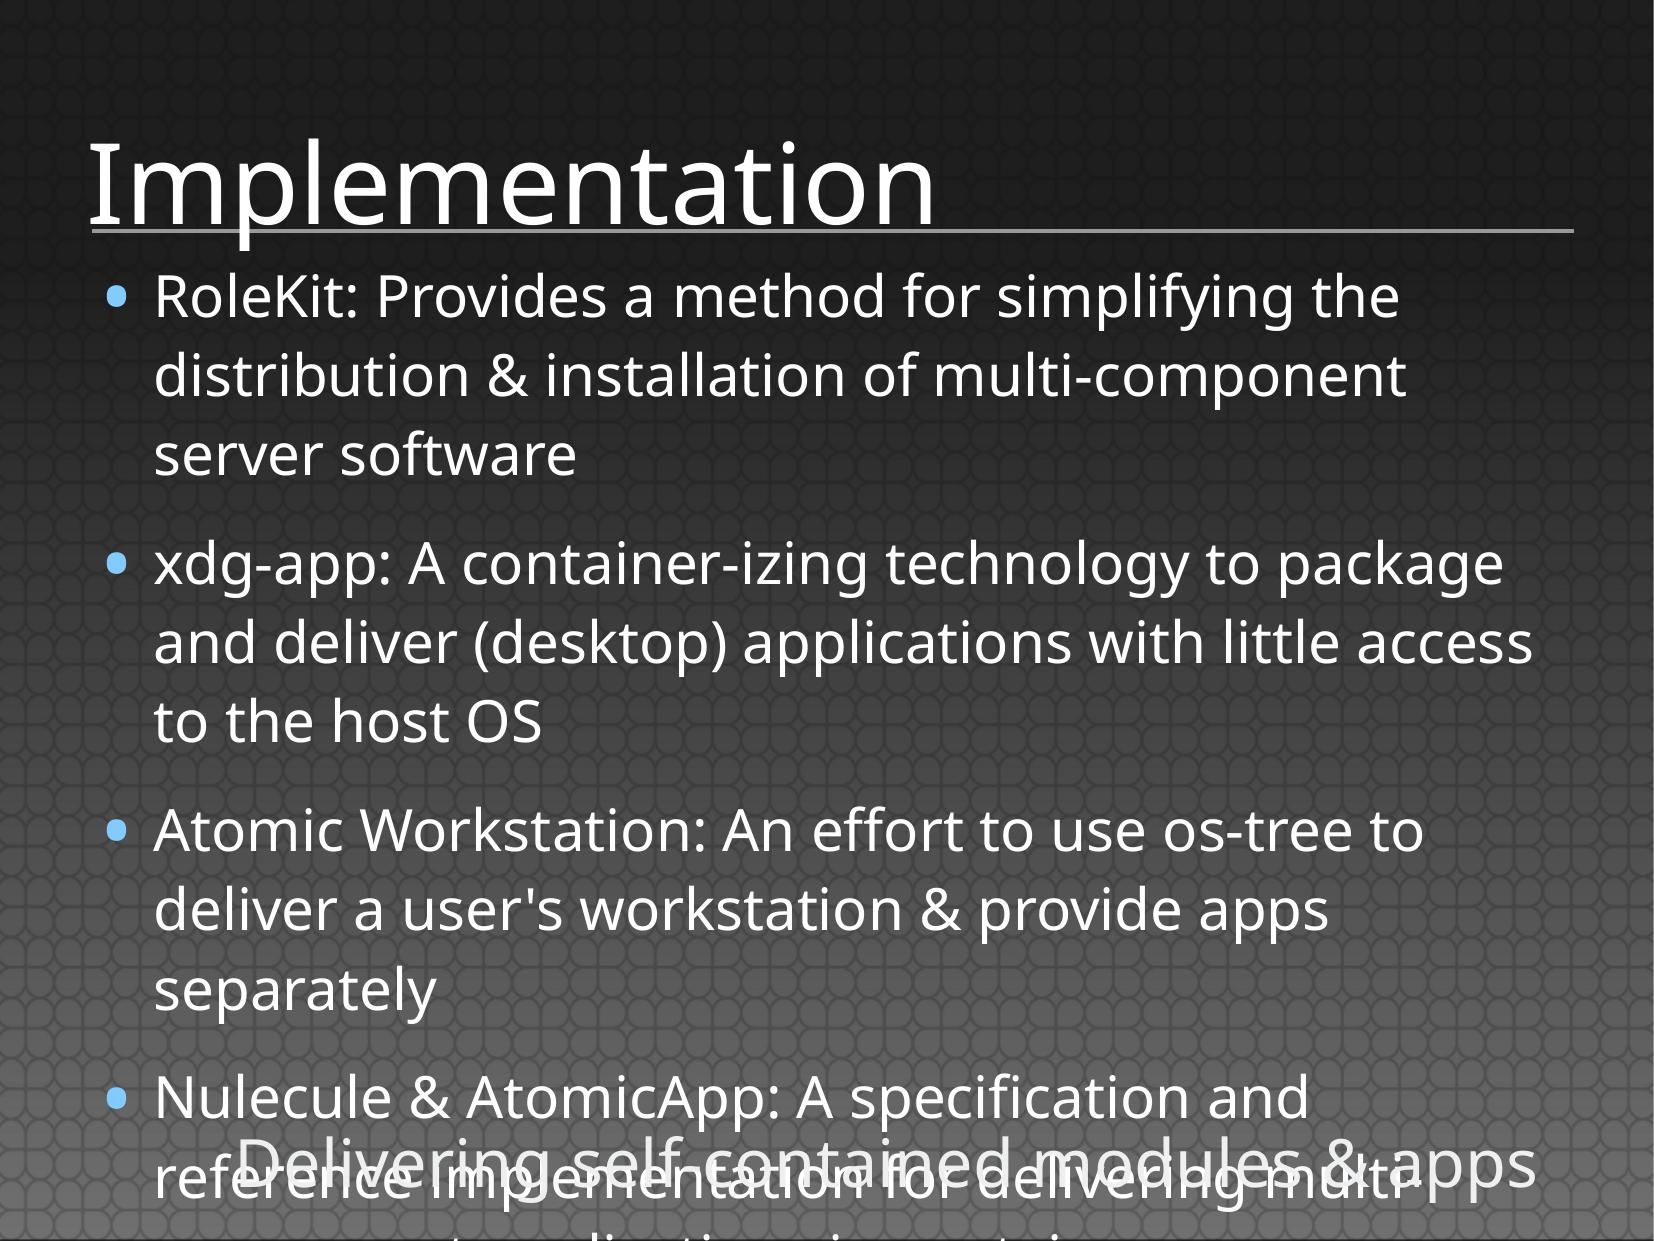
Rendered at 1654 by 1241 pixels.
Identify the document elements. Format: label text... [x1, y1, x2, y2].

picture [0, 0, 1654, 1241]
list RoleKit: Provides a method for simplifying the distribution & installation of multi-component server software xdg-app: A container-izing technology to package and deliver (desktop) applications with little access to the host OS Atomic Workstation: An effort to use os-tree to deliver a user's workstation & provide apps separately Nulecule & AtomicApp: A specification and reference implementation for delivering multi-component applications in containers [82, 254, 1571, 1089]
title Implementation [86, 112, 1576, 249]
text_box Delivering self-contained modules & apps [105, 1030, 1572, 1214]
